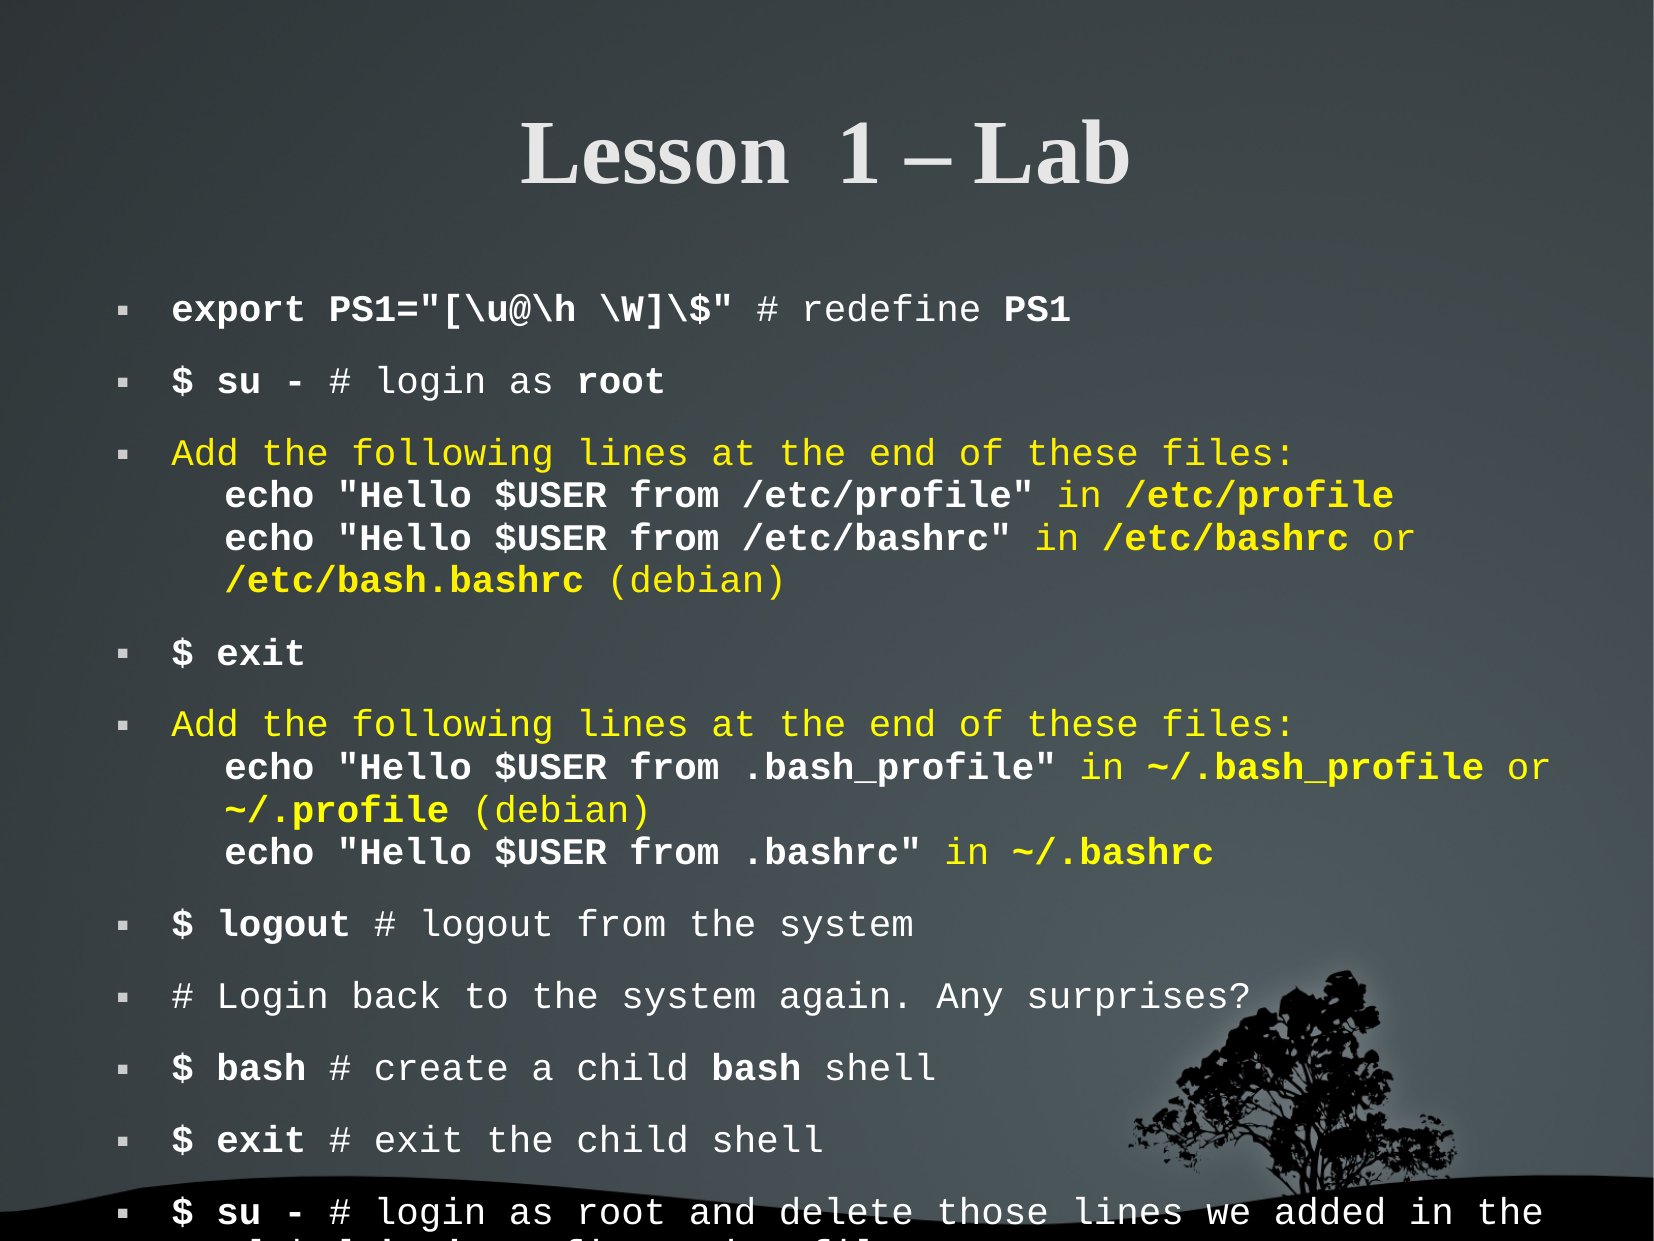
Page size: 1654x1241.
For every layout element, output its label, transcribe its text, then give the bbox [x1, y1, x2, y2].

title Lesson 1 – Lab [82, 49, 1571, 257]
list export PS1="[\u@\h \W]\$" # redefine PS1 $ su - # login as root Add the following lines at the end of these files: echo "Hello $USER from /etc/profile" in /etc/profile echo "Hello $USER from /etc/bashrc" in /etc/bashrc or /etc/bash.bashrc (debian) $ exit Add the following lines at the end of these files: echo "Hello $USER from .bash_profile" in ~/.bash_profile or ~/.profile (debian) echo "Hello $USER from .bashrc" in ~/.bashrc $ logout # logout from the system # Login back to the system again. Any surprises? $ bash # create a child bash shell $ exit # exit the child shell $ su - # login as root and delete those lines we added in the global bash configuration files [82, 290, 1571, 1141]
picture [0, 0, 1654, 1241]
